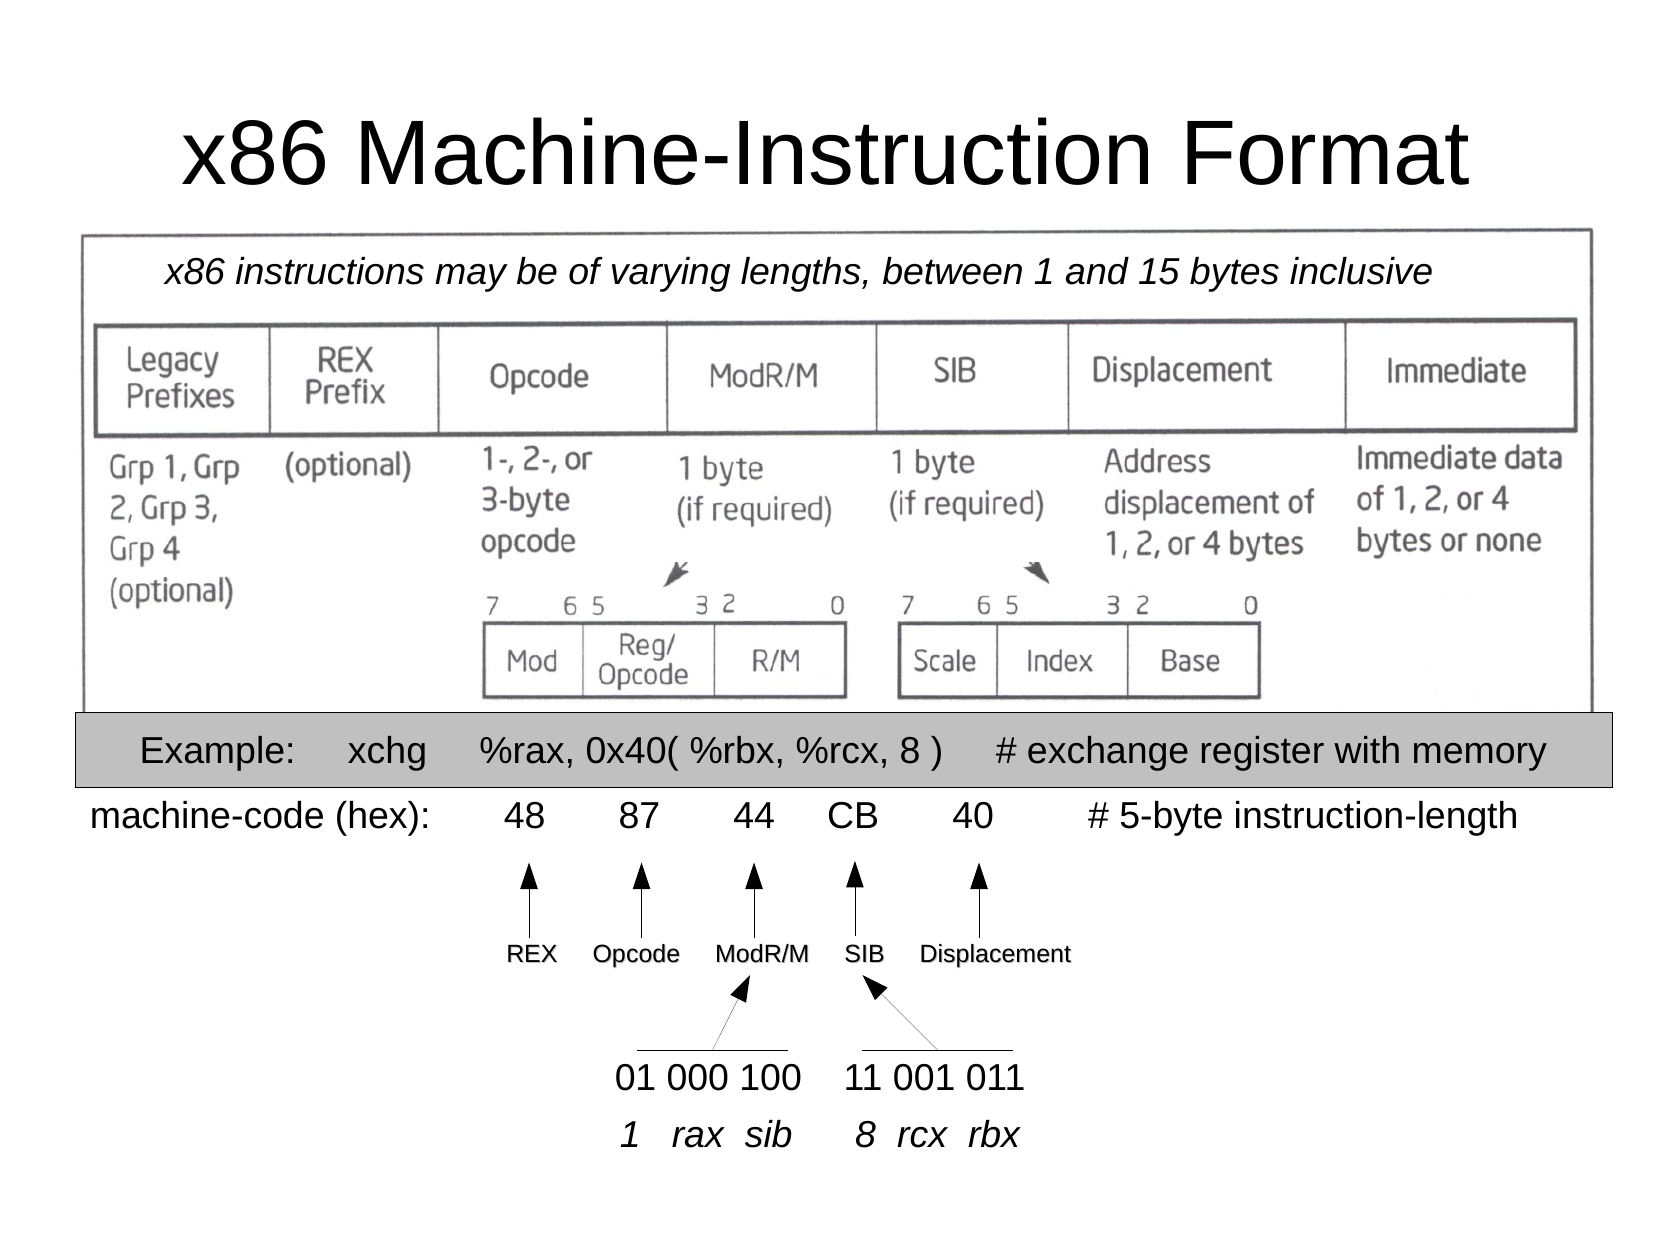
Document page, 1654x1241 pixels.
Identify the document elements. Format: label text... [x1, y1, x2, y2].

text_box Example: xchg %rax, 0x40( %rbx, %rcx, 8 ) # exchange register with memory [75, 712, 1613, 788]
text_box machine-code (hex): 48 87 44 CB 40 # 5-byte instruction-length [75, 788, 1546, 845]
picture [37, 224, 1651, 784]
text_box x86 instructions may be of varying lengths, between 1 and 15 bytes inclusive [150, 243, 1449, 301]
text_box 1 rax sib 8 rcx rbx [605, 1105, 1036, 1163]
text_box 01 000 100 11 001 011 [600, 1048, 1041, 1106]
title x86 Machine-Instruction Format [82, 56, 1571, 224]
text_box REX Opcode ModR/M SIB Displacement [491, 932, 1088, 976]
